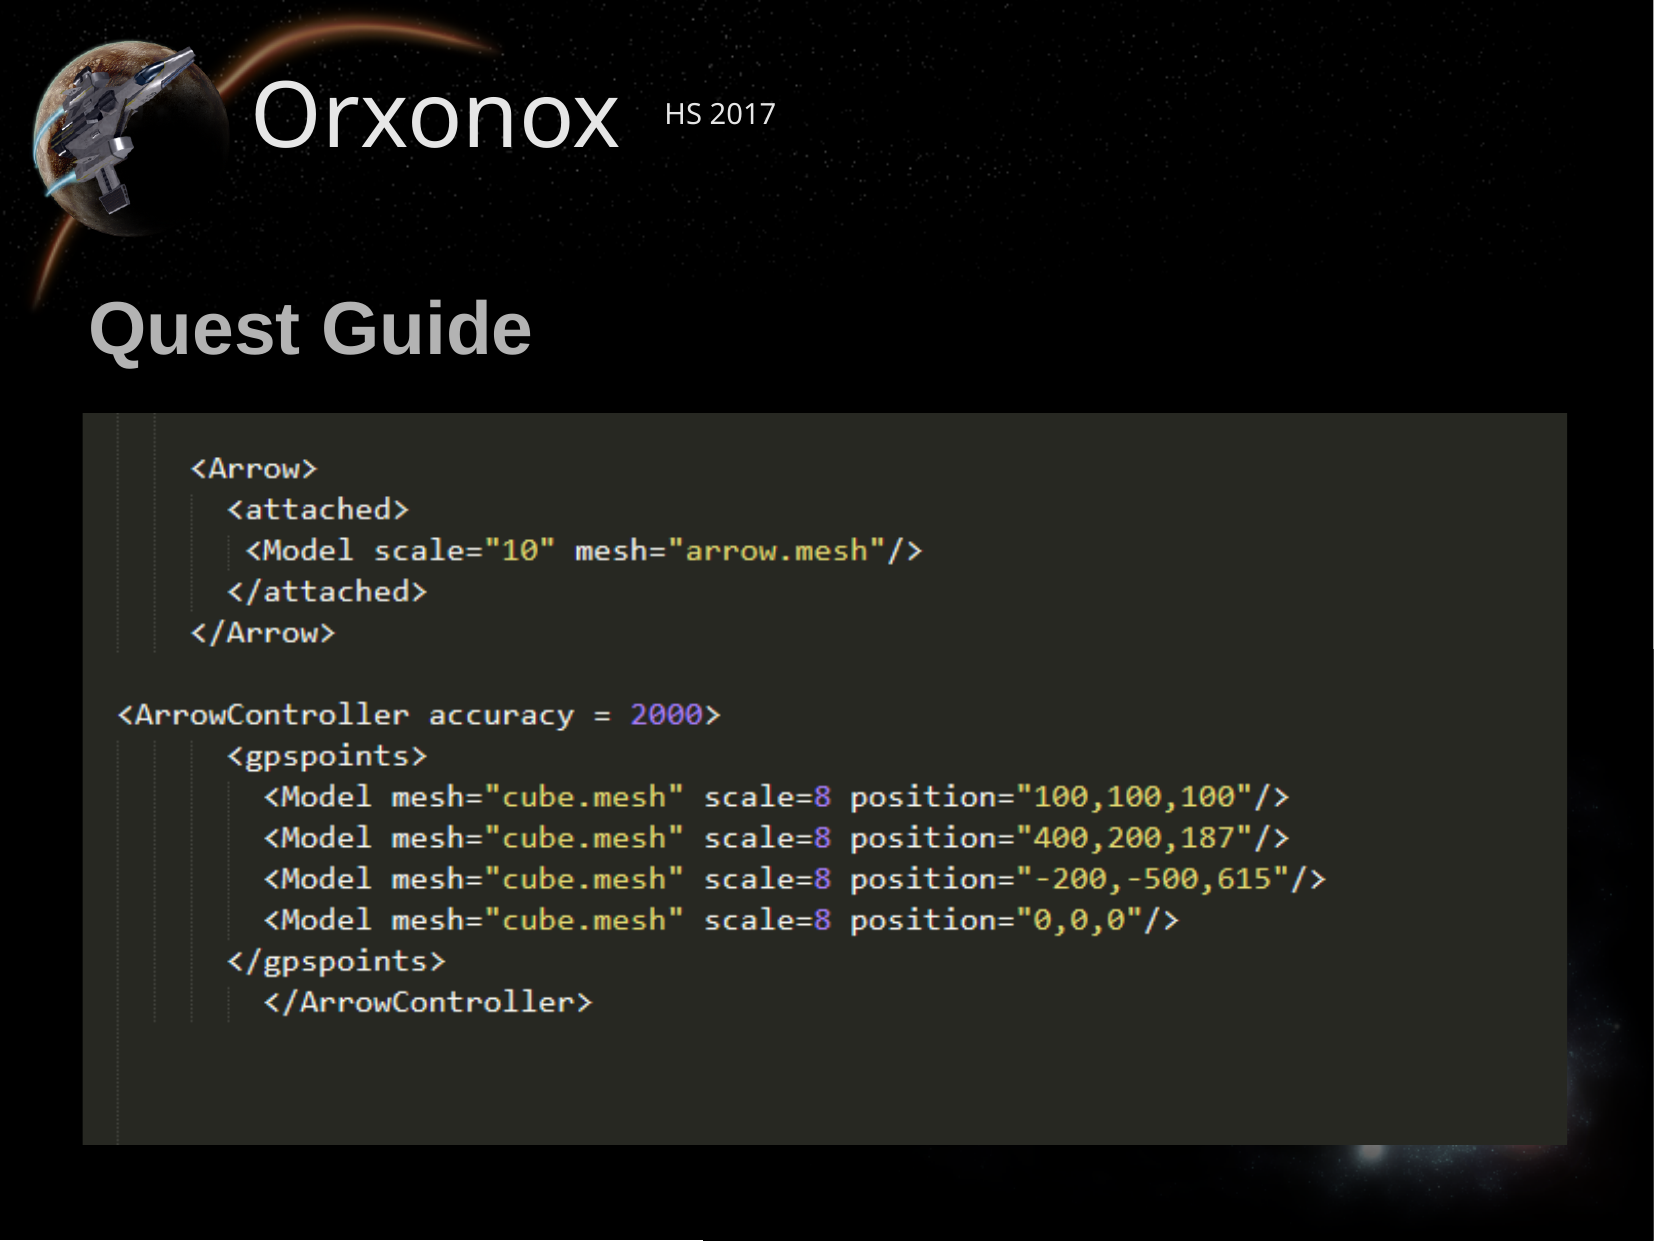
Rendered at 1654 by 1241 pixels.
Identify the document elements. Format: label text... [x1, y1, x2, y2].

picture [0, 0, 1654, 1241]
title Quest Guide [88, 273, 1577, 377]
